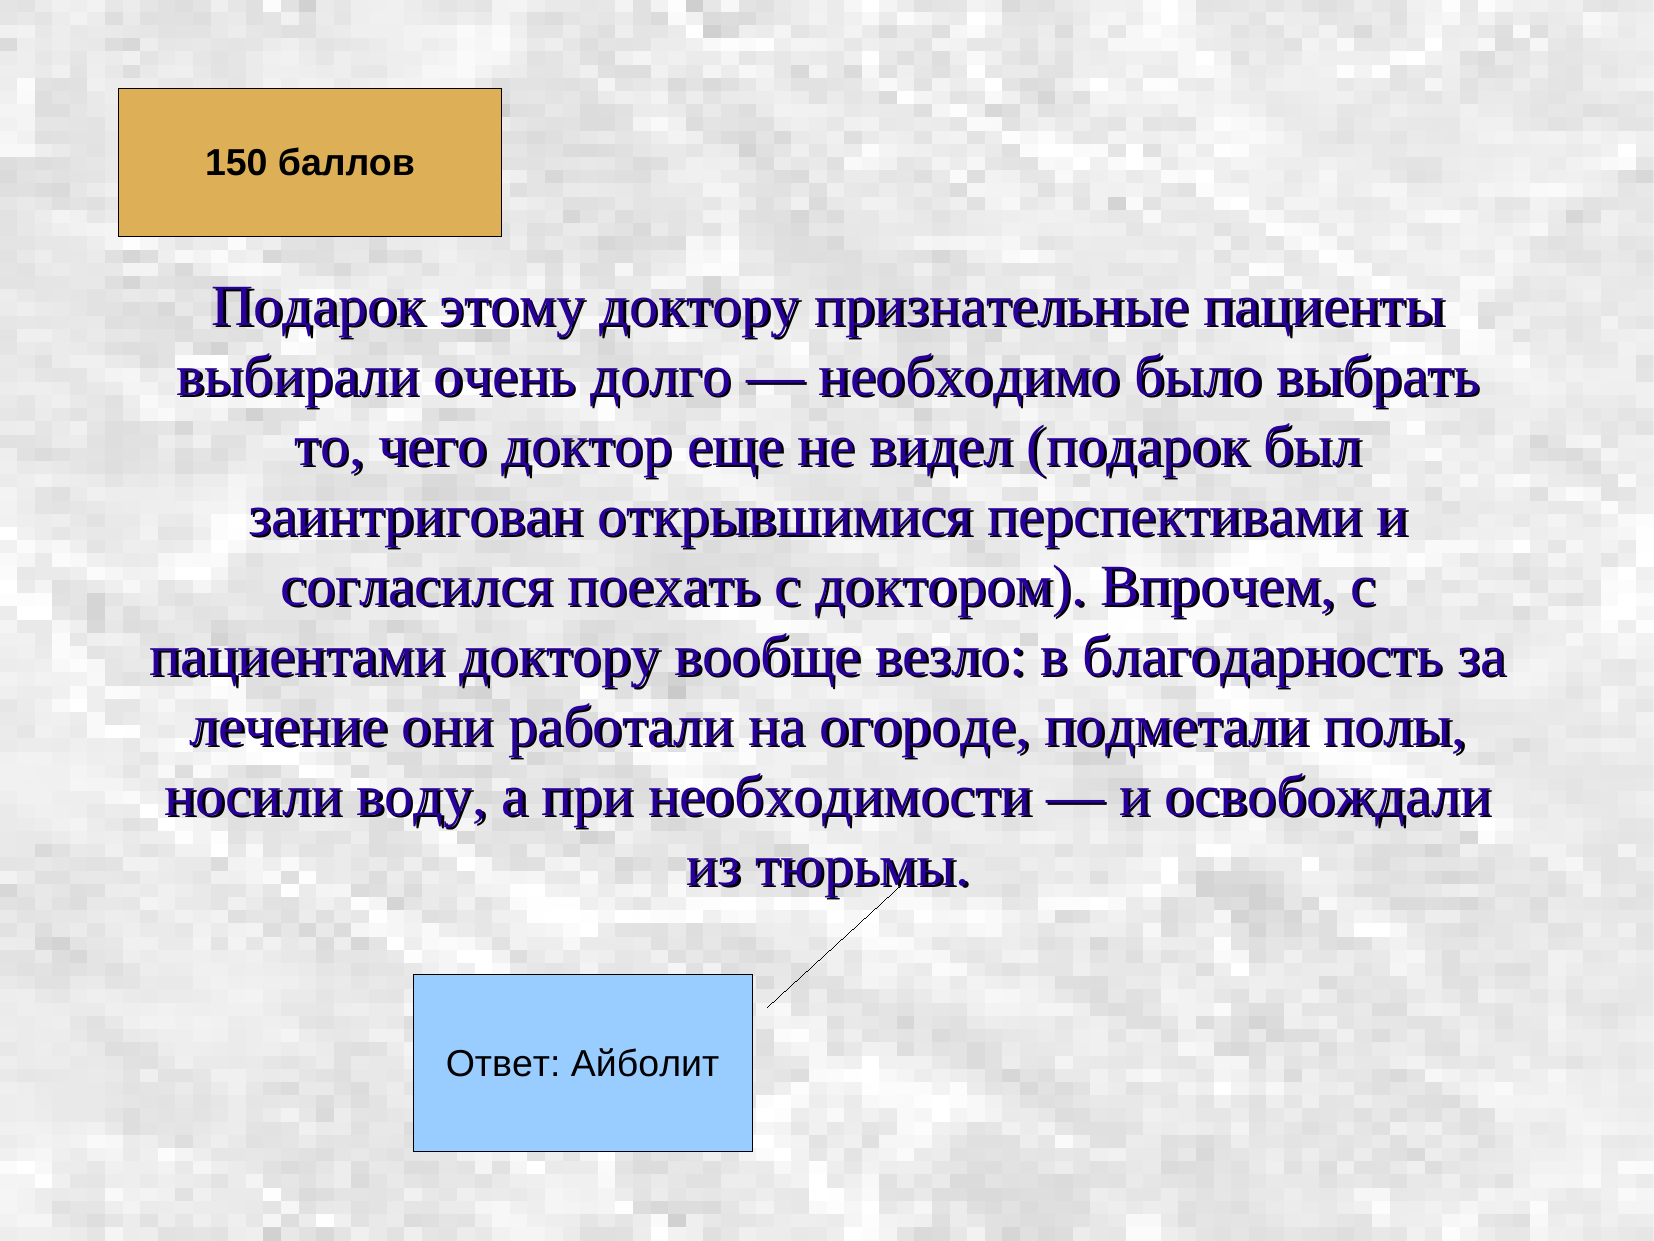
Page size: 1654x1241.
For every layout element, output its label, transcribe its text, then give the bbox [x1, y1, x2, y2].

title Подарок этому доктору признательные пациенты выбирали очень долго — необходимо было выбрать то, чего доктор еще не видел (подарок был заинтригован открывшимися перспективами и согласился поехать с доктором). Впрочем, с пациентами доктору вообще везло: в благодарность за лечение они работали на огороде, подметали полы, носили воду, а при необходимости — и освобождали из тюрьмы. [121, 263, 1536, 901]
text_box 150 баллов [118, 88, 502, 237]
text_box Ответ: Айболит [413, 974, 753, 1152]
